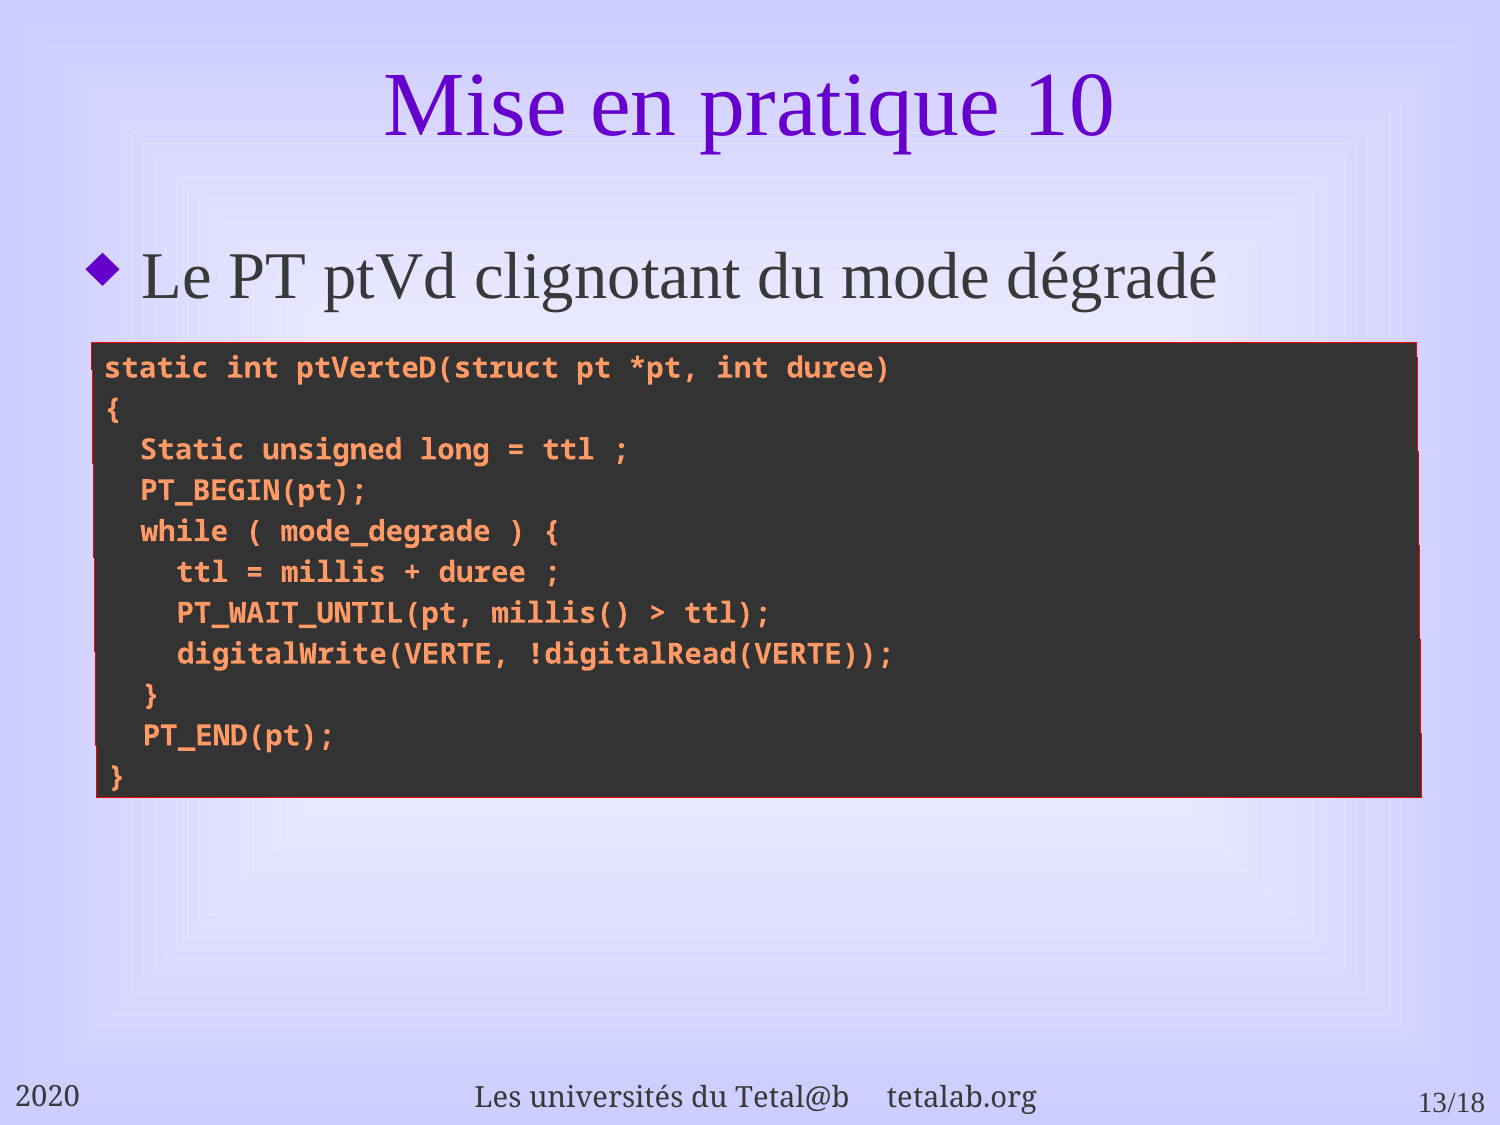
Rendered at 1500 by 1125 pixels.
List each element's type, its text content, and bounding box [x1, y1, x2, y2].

title Mise en pratique 10 [0, 0, 1500, 198]
list Le PT ptVd clignotant du mode dégradé [70, 224, 1453, 1016]
text_box static int ptVerteD(struct pt *pt, int duree) { Static unsigned long = ttl ; PT_BEGIN(pt); while ( mode_degrade ) { ttl = millis + duree ; PT_WAIT_UNTIL(pt, millis() > ttl); digitalWrite(VERTE, !digitalRead(VERTE)); } PT_END(pt); } [91, 342, 1422, 798]
